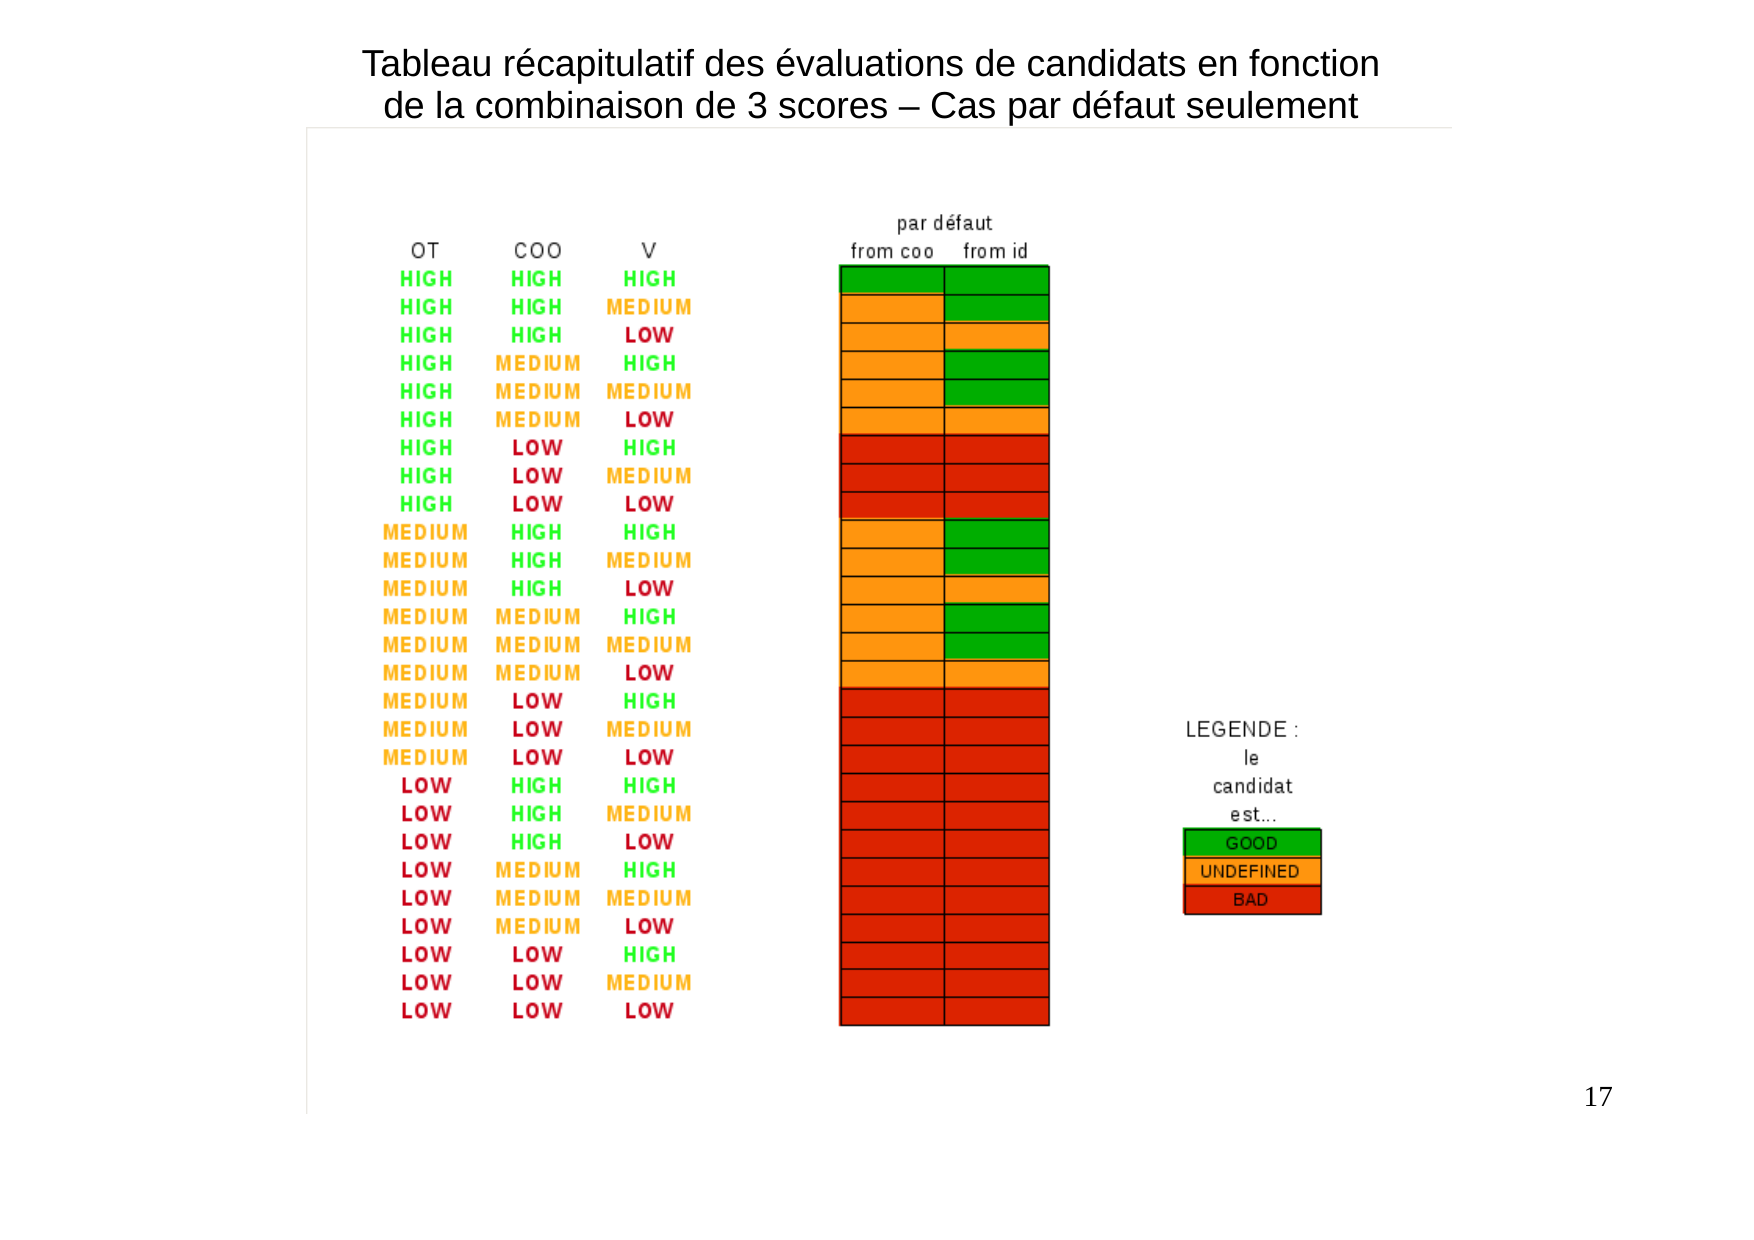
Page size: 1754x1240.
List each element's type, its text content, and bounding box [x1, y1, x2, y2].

text_box Tableau récapitulatif des évaluations de candidats en fonction de la combinaison de 3 scores – Cas par défaut seulement [324, 35, 1418, 135]
picture [306, 127, 1452, 1114]
